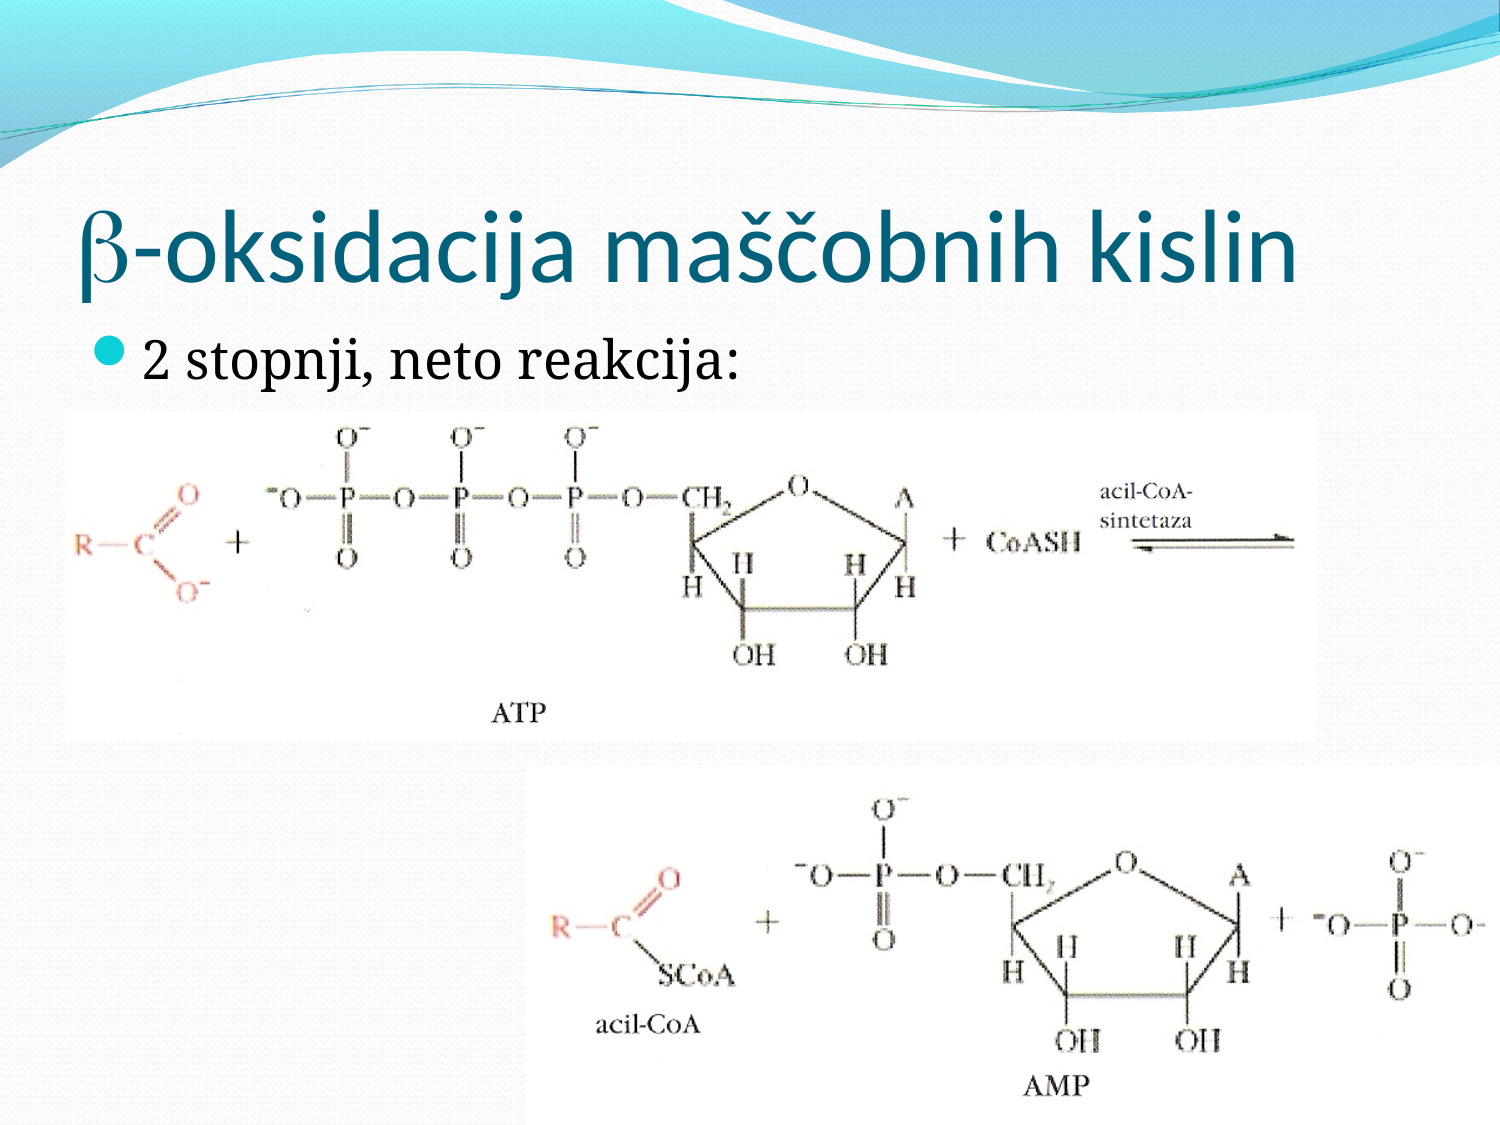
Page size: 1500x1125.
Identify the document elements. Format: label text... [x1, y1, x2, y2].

title -oksidacija maščobnih kislin [75, 115, 1426, 304]
list 2 stopnji, neto reakcija: [75, 317, 1426, 1038]
picture [0, 0, 1500, 1125]
